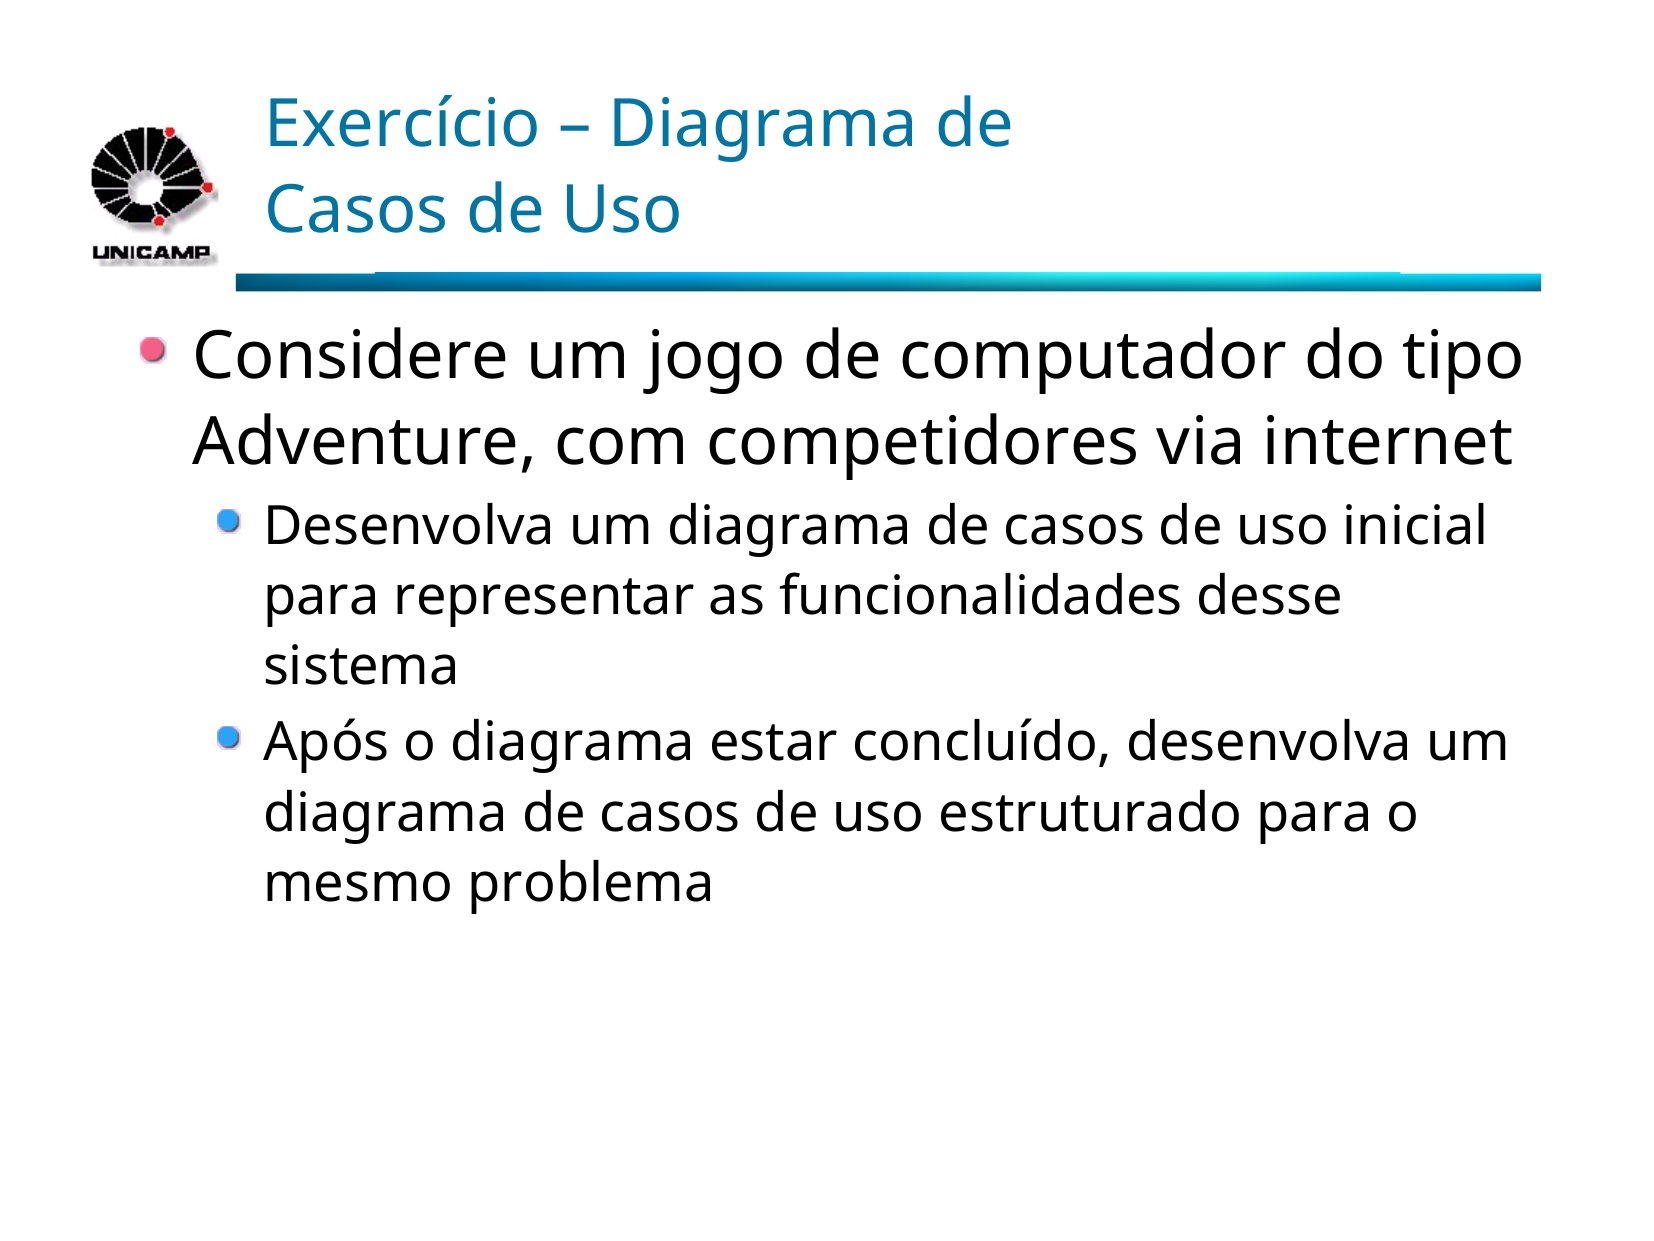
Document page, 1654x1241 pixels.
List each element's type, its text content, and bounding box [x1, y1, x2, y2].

picture [125, 272, 1654, 295]
title Exercício – Diagrama de Casos de Uso [264, 57, 1534, 250]
list Considere um jogo de computador do tipo Adventure, com competidores via internet Desenvolva um diagrama de casos de uso inicial para representar as funcionalidades desse sistema Após o diagrama estar concluído, desenvolva um diagrama de casos de uso estruturado para o mesmo problema [121, 309, 1534, 1167]
